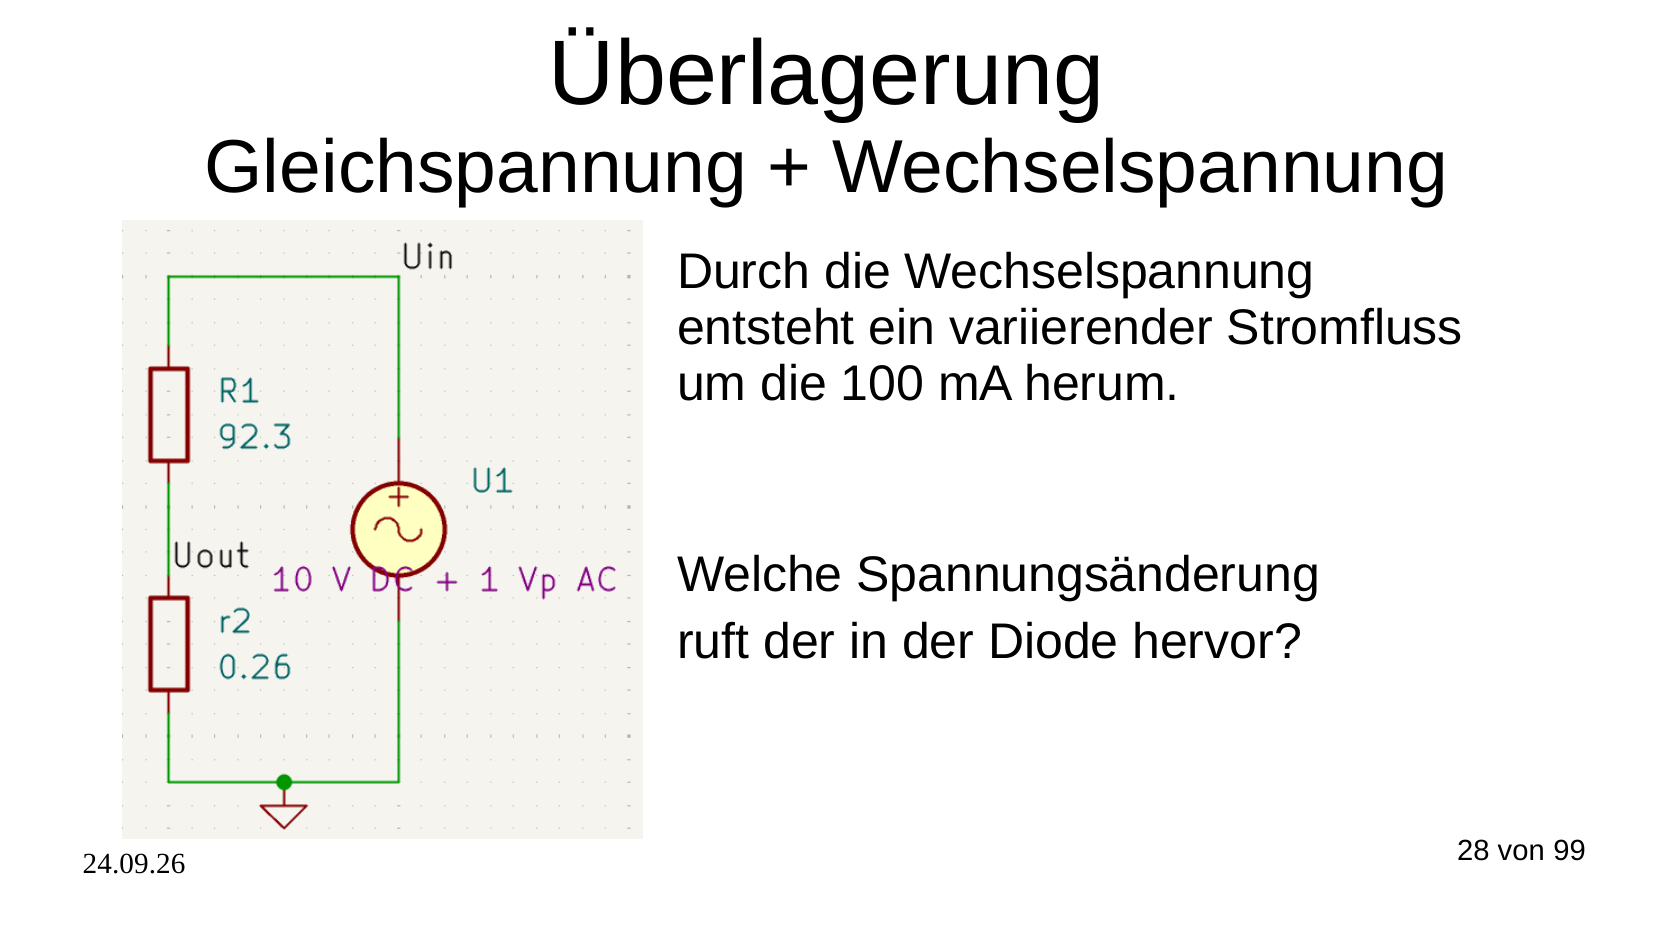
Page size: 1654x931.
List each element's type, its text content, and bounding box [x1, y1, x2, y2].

title Überlagerung Gleichspannung + Wechselspannung [82, 21, 1571, 208]
picture [122, 220, 643, 839]
text_box Durch die Wechselspannung entsteht ein variierender Stromfluss um die 100 mA herum. Welche Spannungsänderung ruft der in der Diode hervor? [662, 236, 1512, 677]
